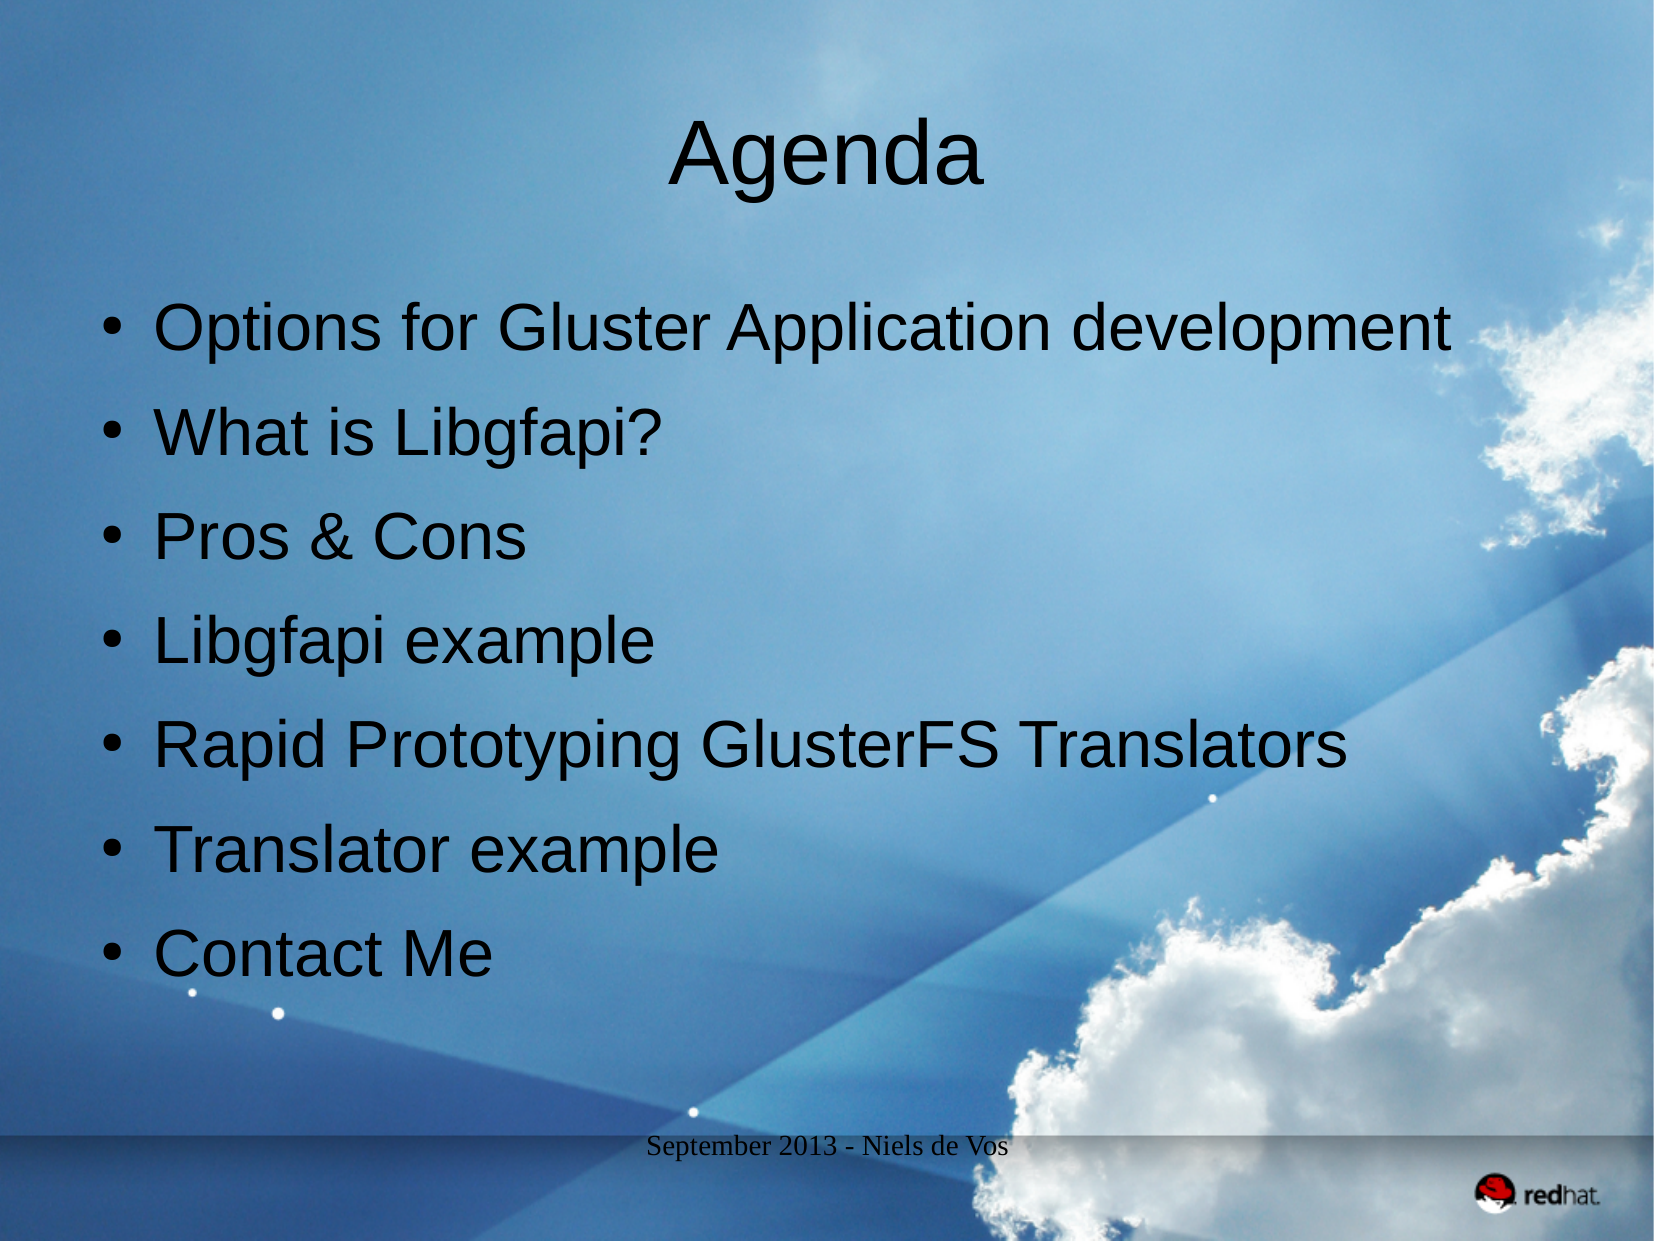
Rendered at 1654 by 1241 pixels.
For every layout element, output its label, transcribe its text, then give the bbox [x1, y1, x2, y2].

list Options for Gluster Application development What is Libgfapi? Pros & Cons Libgfapi example Rapid Prototyping GlusterFS Translators Translator example Contact Me [82, 290, 1571, 1010]
picture [0, 0, 1654, 1241]
title Agenda [82, 49, 1571, 257]
